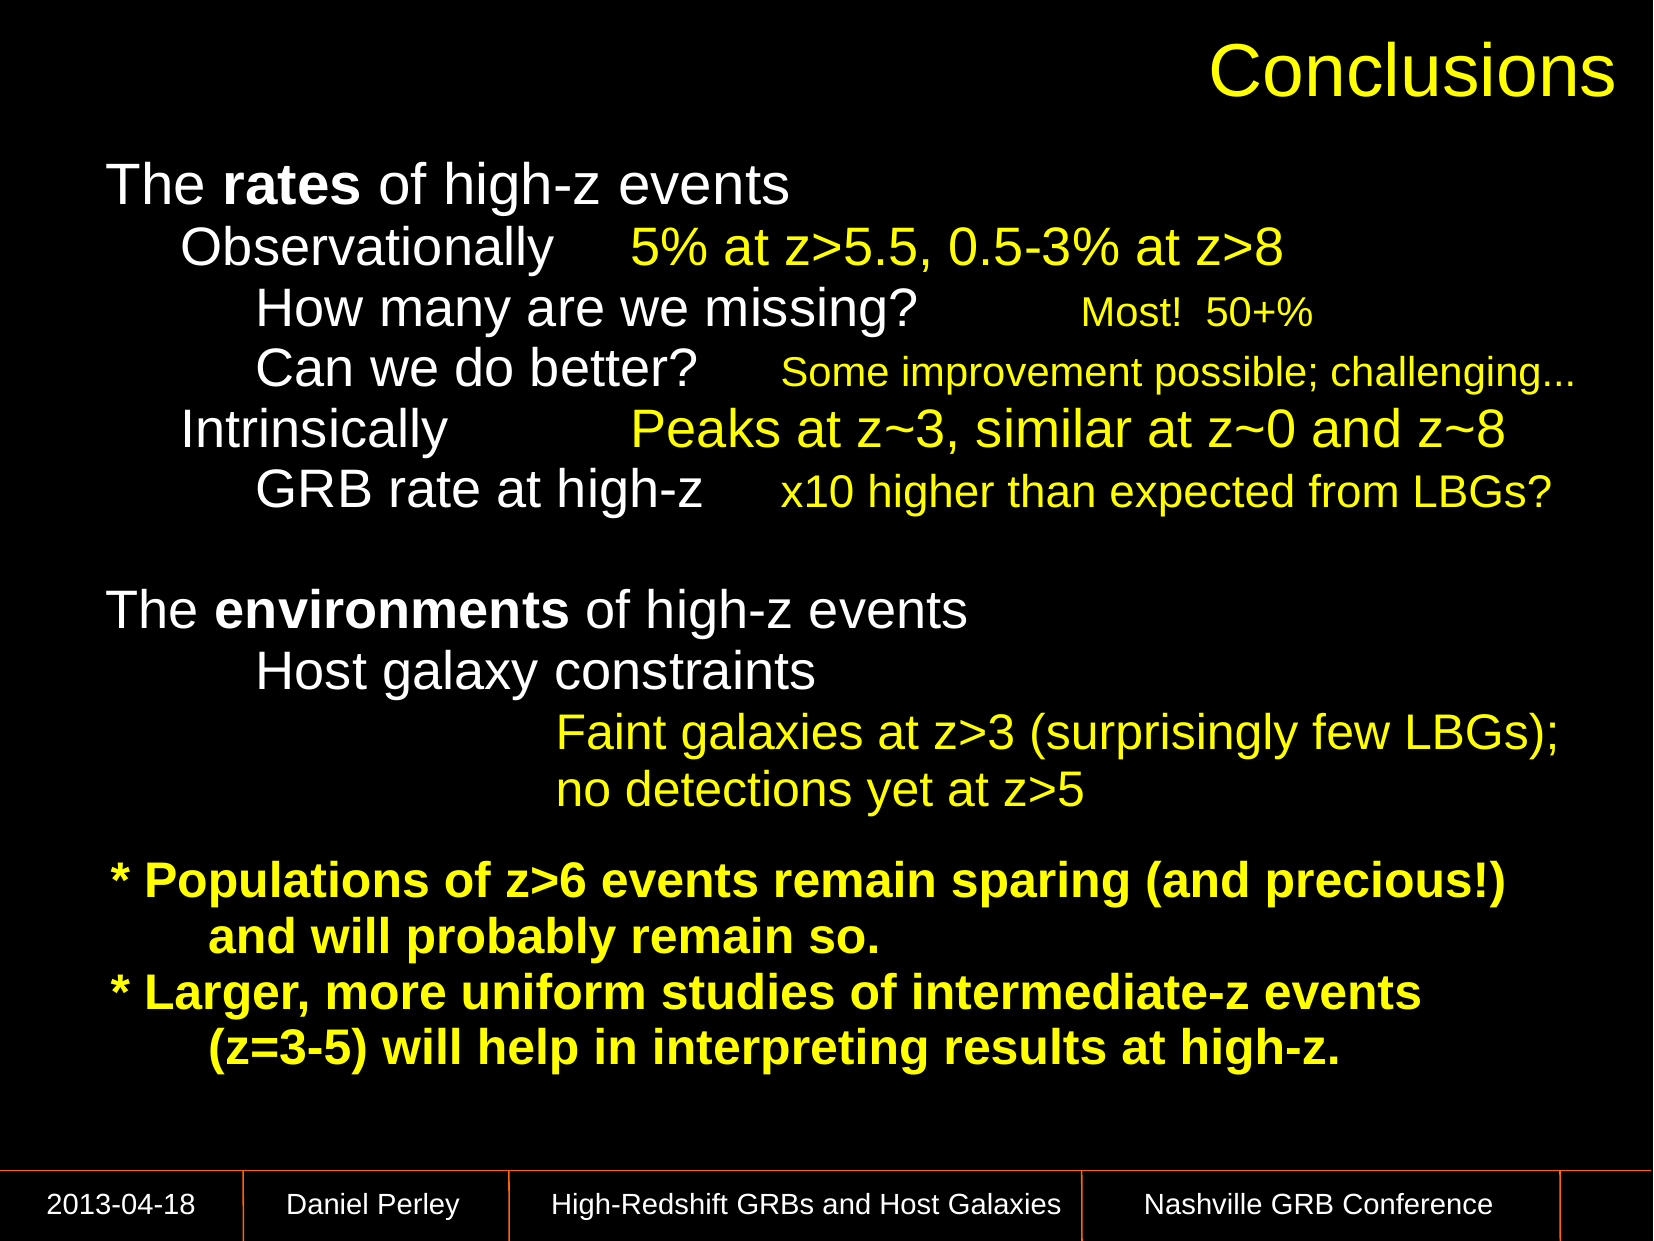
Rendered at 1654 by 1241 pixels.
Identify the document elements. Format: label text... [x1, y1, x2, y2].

text_box The rates of high-z events Observationally 5% at z>5.5, 0.5-3% at z>8 How many are we missing? Most! 50+% Can we do better? Some improvement possible; challenging... Intrinsically Peaks at z~3, similar at z~0 and z~8 GRB rate at high-z x10 higher than expected from LBGs? The environments of high-z events Host galaxy constraints Faint galaxies at z>3 (surprisingly few LBGs); no detections yet at z>5 [15, 144, 1653, 863]
text_box * Populations of z>6 events remain sparing (and precious!) and will probably remain so. * Larger, more uniform studies of intermediate-z events (z=3-5) will help in interpreting results at high-z. [95, 844, 1576, 1083]
title Conclusions [262, 27, 1618, 114]
